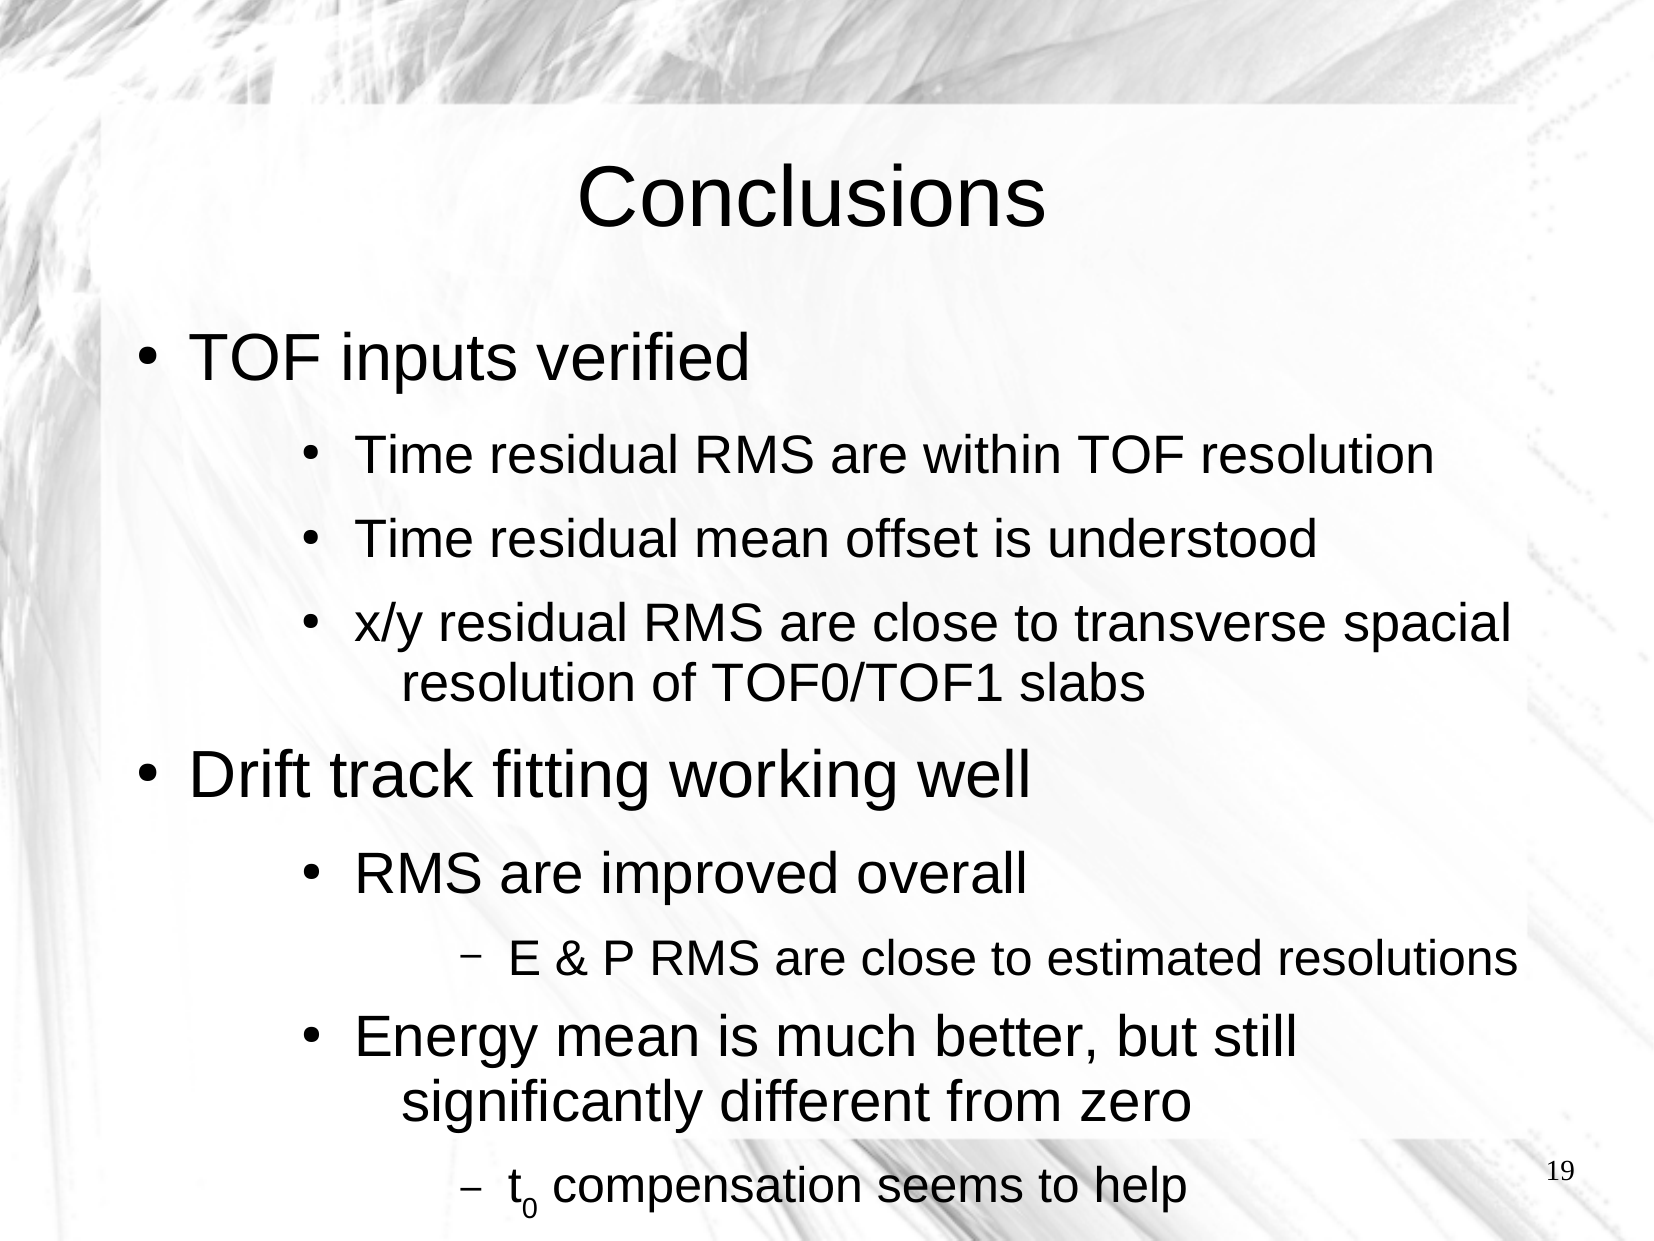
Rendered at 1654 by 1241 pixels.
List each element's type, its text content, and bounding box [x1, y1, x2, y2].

list TOF inputs verified Time residual RMS are within TOF resolution Time residual mean offset is understood x/y residual RMS are close to transverse spacial resolution of TOF0/TOF1 slabs Drift track fitting working well RMS are improved overall E & P RMS are close to estimated resolutions Energy mean is much better, but still significantly different from zero t0 compensation seems to help [118, 319, 1571, 1225]
title Conclusions [118, 112, 1506, 281]
picture [0, 0, 1654, 1241]
